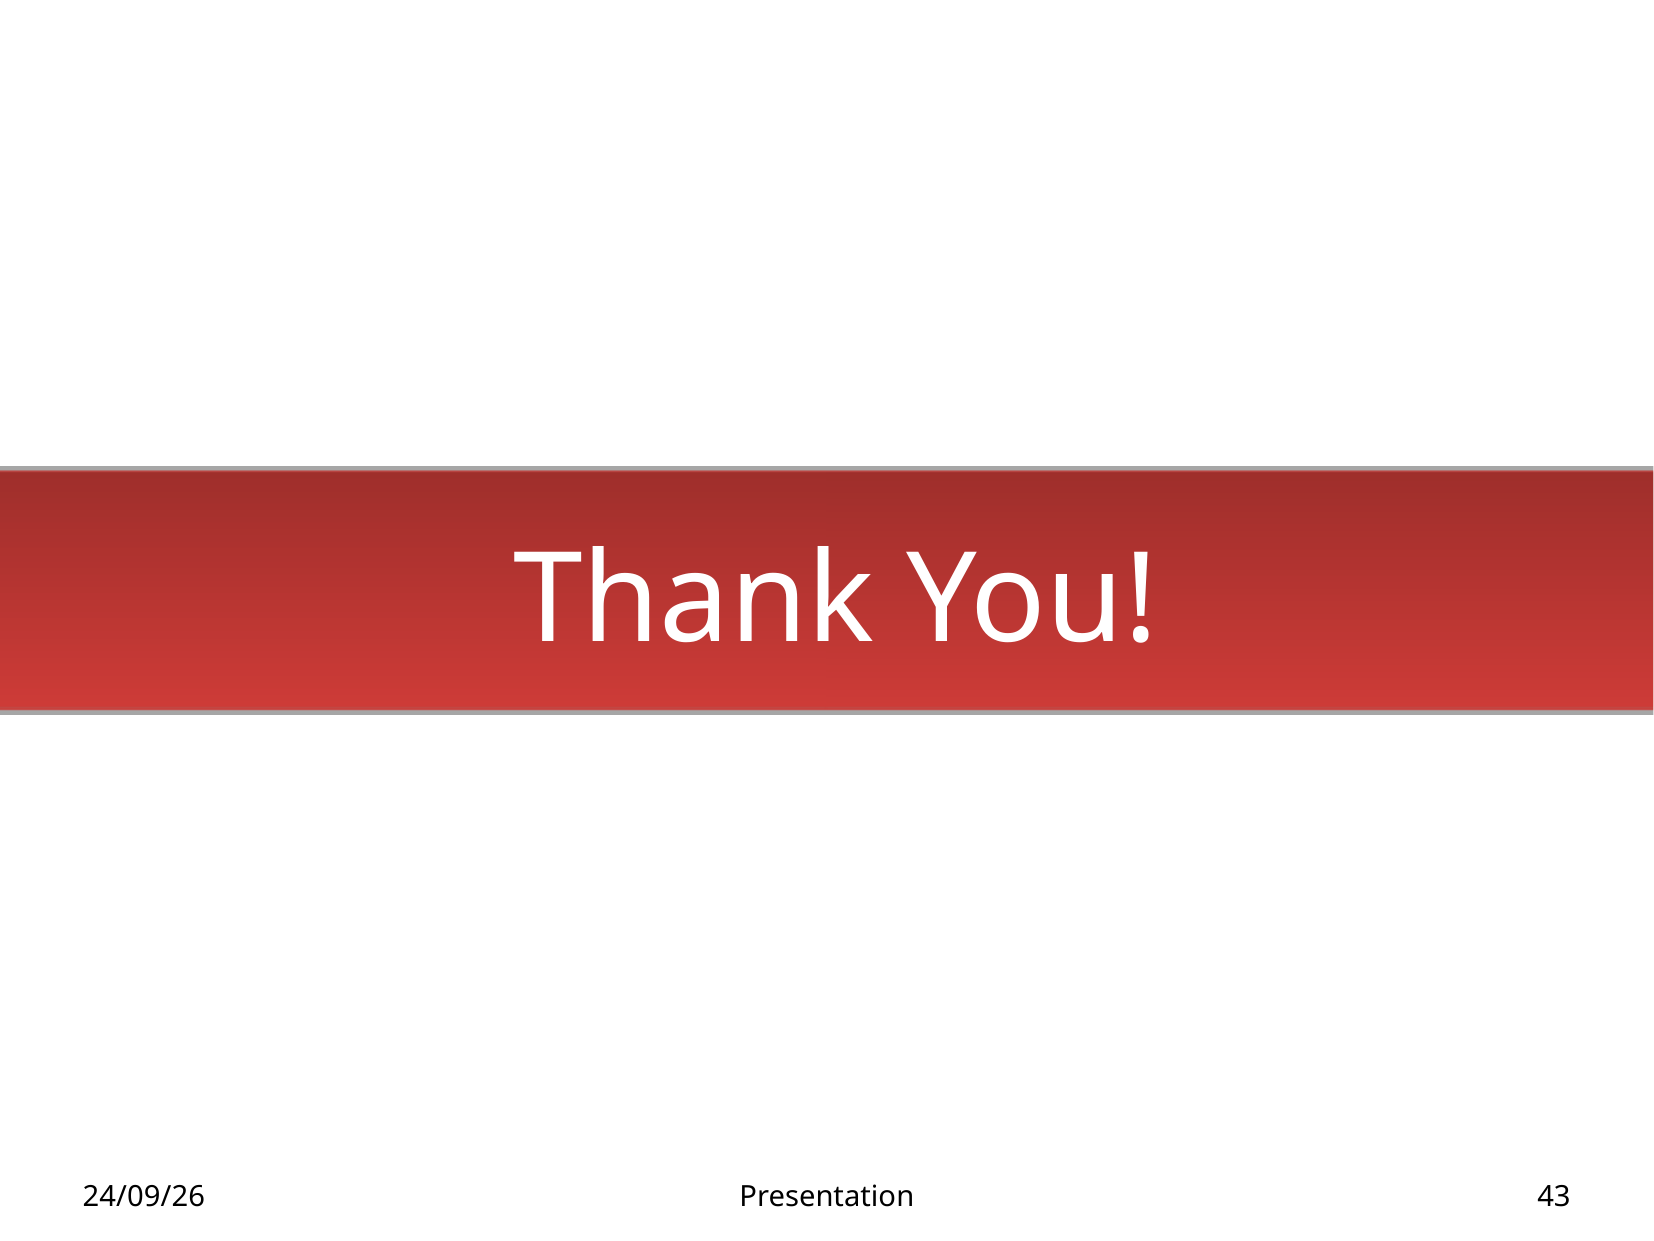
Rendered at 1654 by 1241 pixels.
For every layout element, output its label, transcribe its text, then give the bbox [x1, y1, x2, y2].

picture [0, 466, 1654, 715]
title Thank You! [76, 489, 1595, 697]
